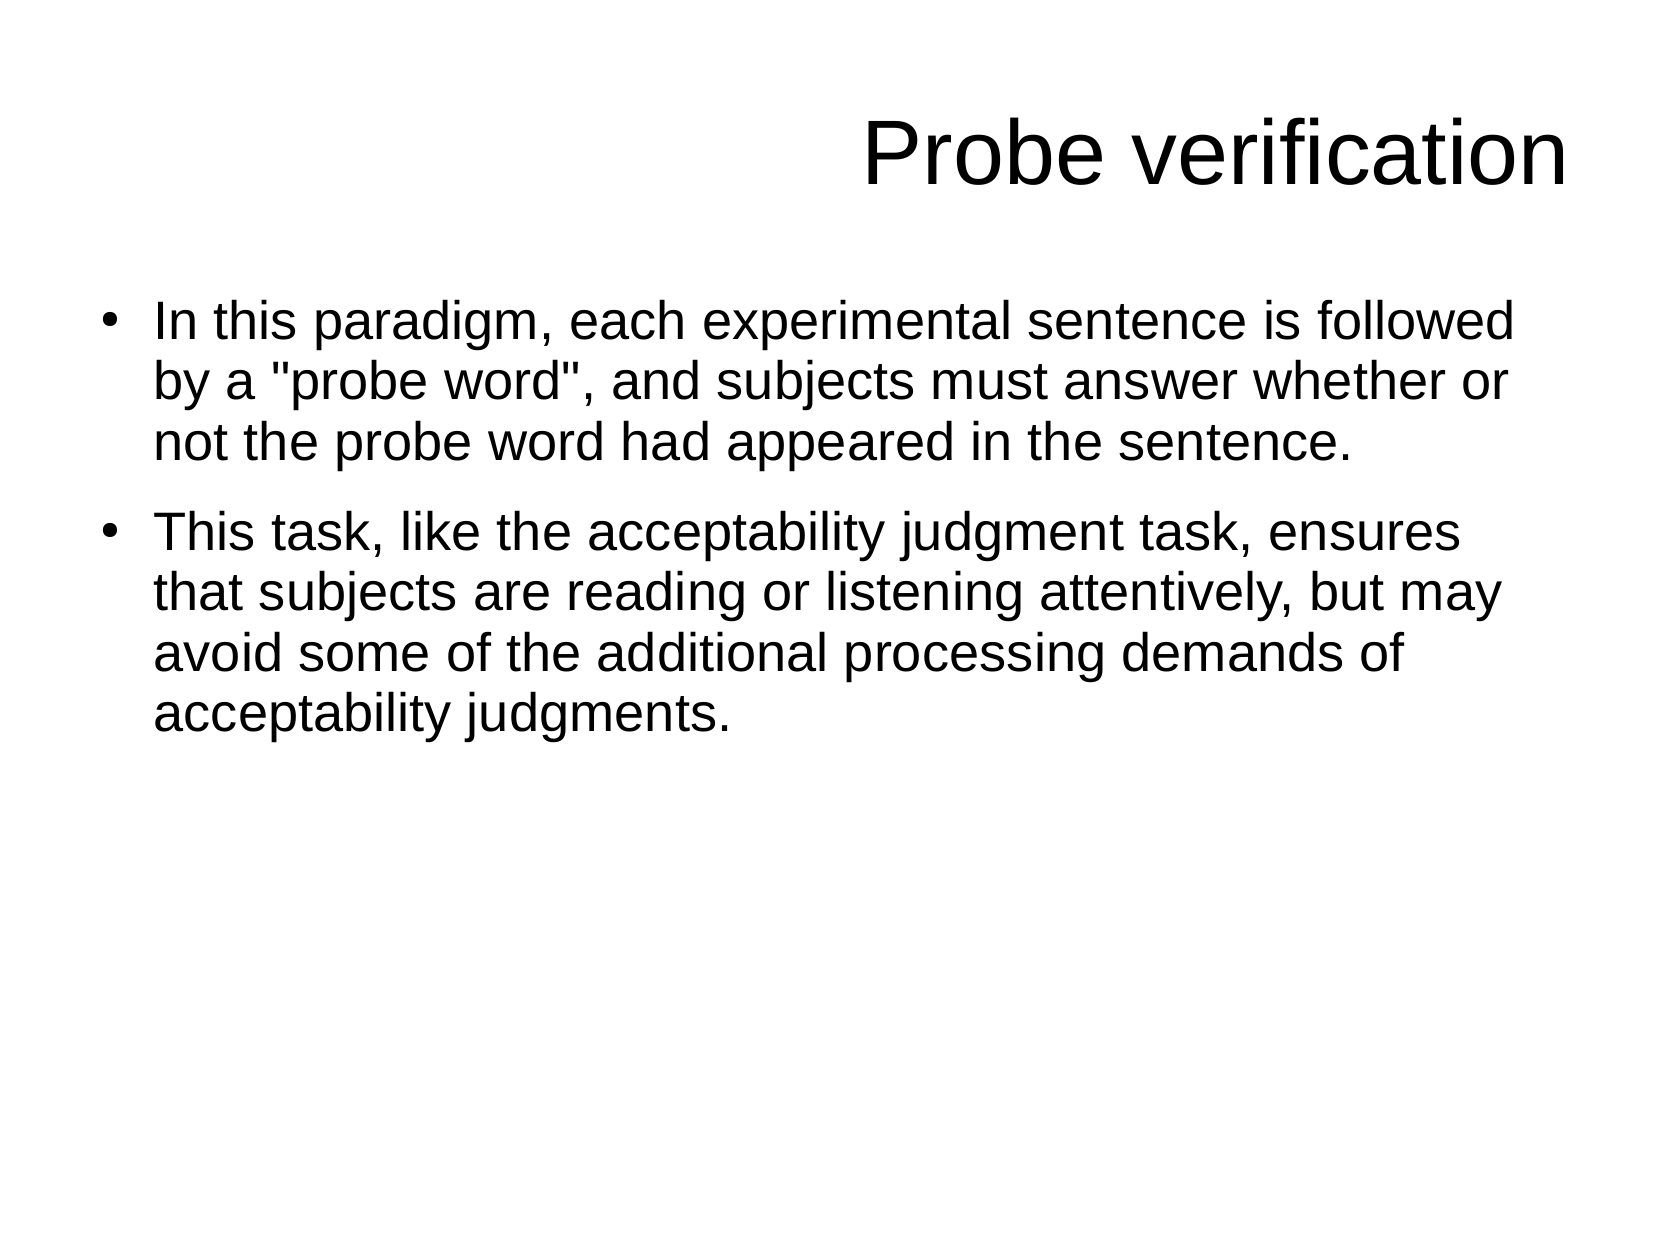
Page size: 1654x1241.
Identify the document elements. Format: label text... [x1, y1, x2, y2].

title Probe verification [82, 49, 1571, 257]
list In this paradigm, each experimental sentence is followed by a "probe word", and subjects must answer whether or not the probe word had appeared in the sentence. This task, like the acceptability judgment task, ensures that subjects are reading or listening attentively, but may avoid some of the additional processing demands of acceptability judgments. [82, 290, 1538, 1010]
